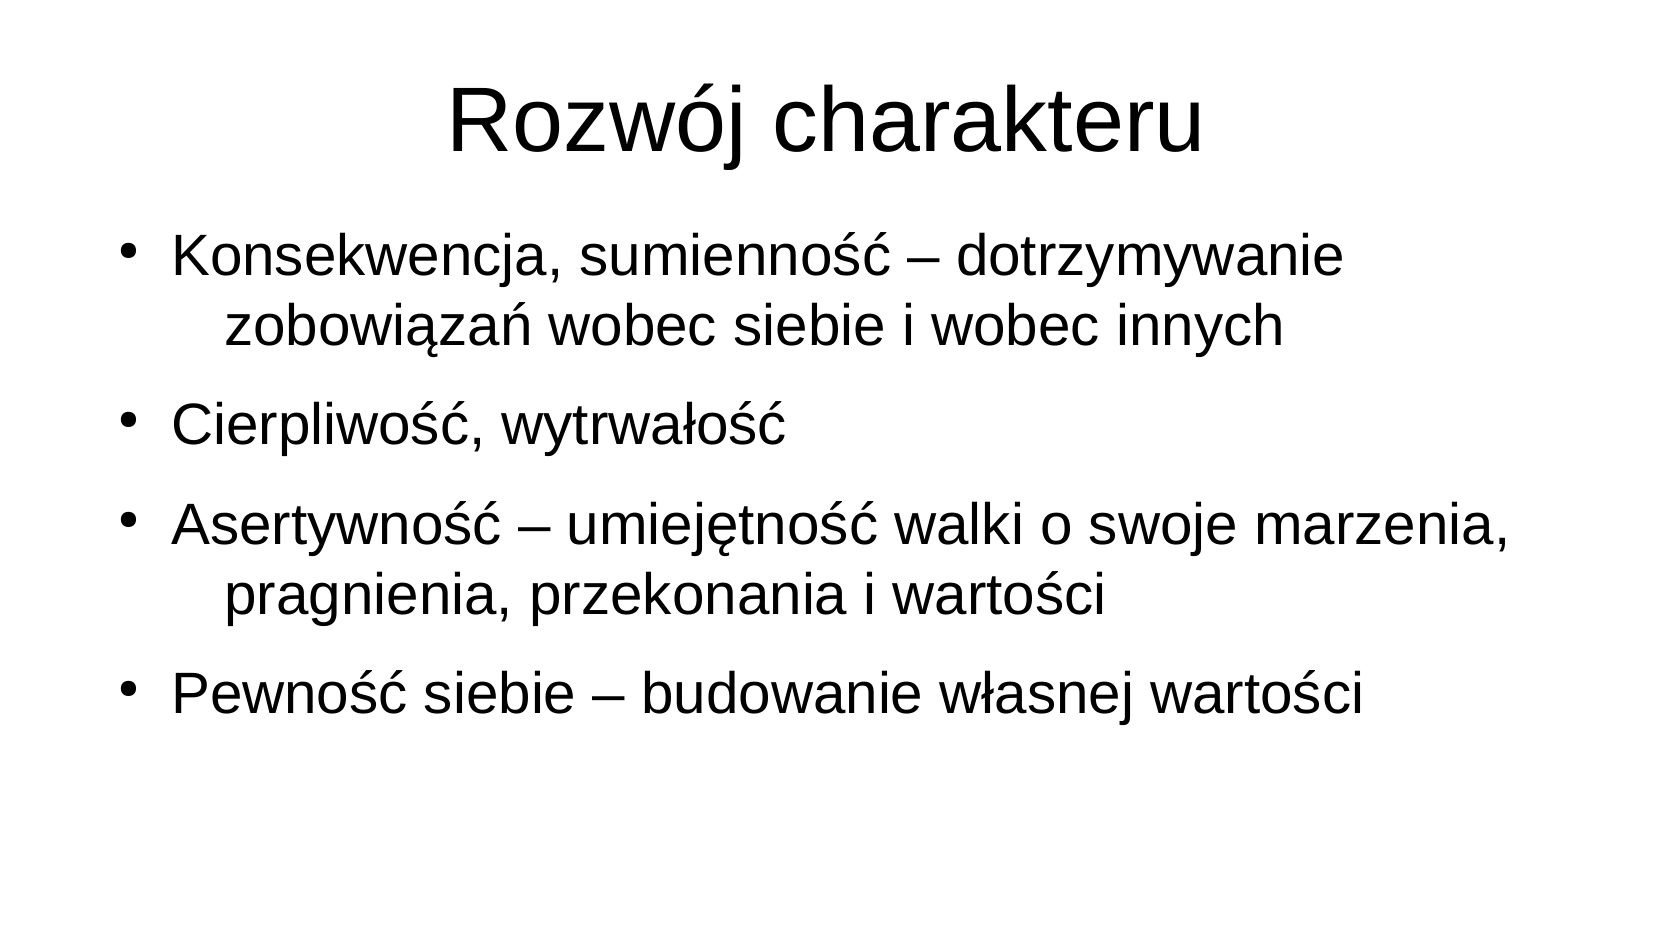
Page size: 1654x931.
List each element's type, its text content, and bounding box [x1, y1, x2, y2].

title Rozwój charakteru [82, 37, 1571, 193]
list Konsekwencja, sumienność – dotrzymywanie zobowiązań wobec siebie i wobec innych Cierpliwość, wytrwałość Asertywność – umiejętność walki o swoje marzenia, pragnienia, przekonania i wartości Pewność siebie – budowanie własnej wartości [82, 217, 1571, 758]
